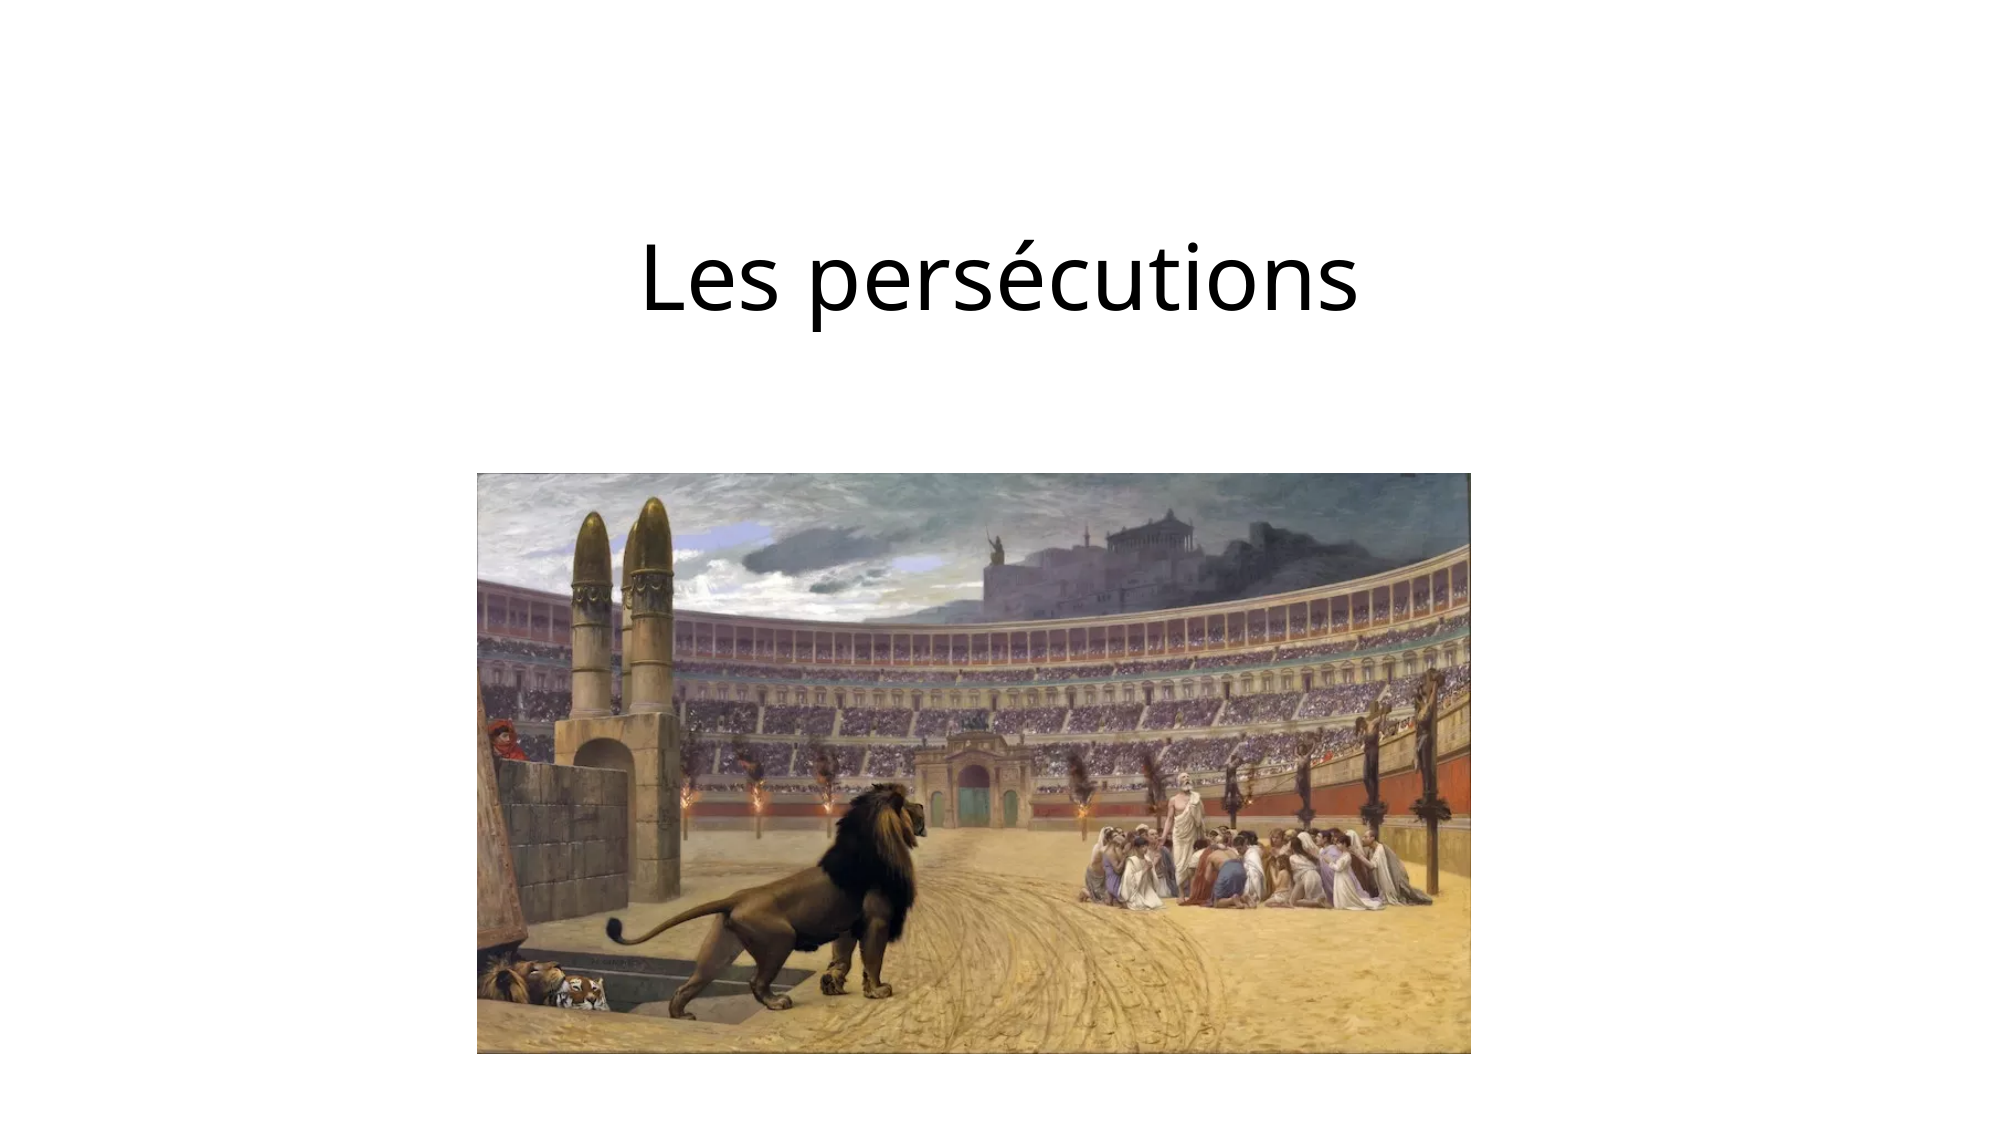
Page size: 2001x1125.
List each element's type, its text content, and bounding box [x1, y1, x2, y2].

picture [477, 473, 1471, 1054]
text_box Les persécutions [137, 223, 1863, 350]
